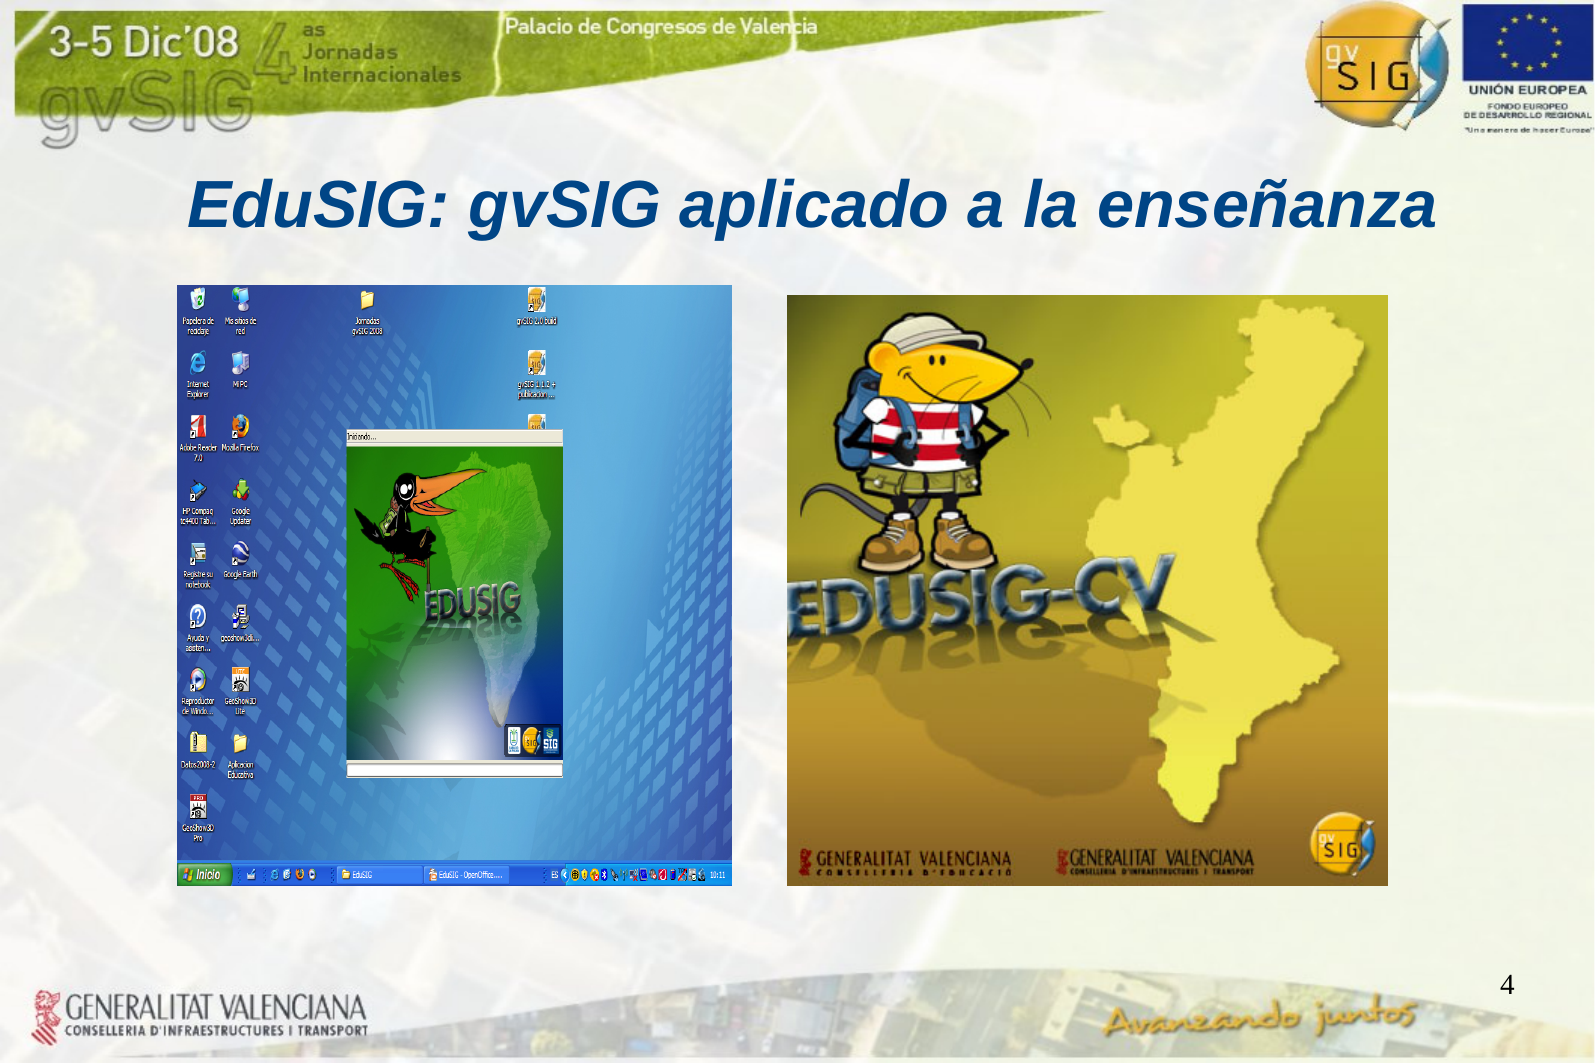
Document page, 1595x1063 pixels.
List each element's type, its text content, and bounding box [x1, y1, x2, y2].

picture [0, 0, 1595, 1063]
text_box EduSIG: gvSIG aplicado a la enseñanza [172, 159, 1501, 318]
